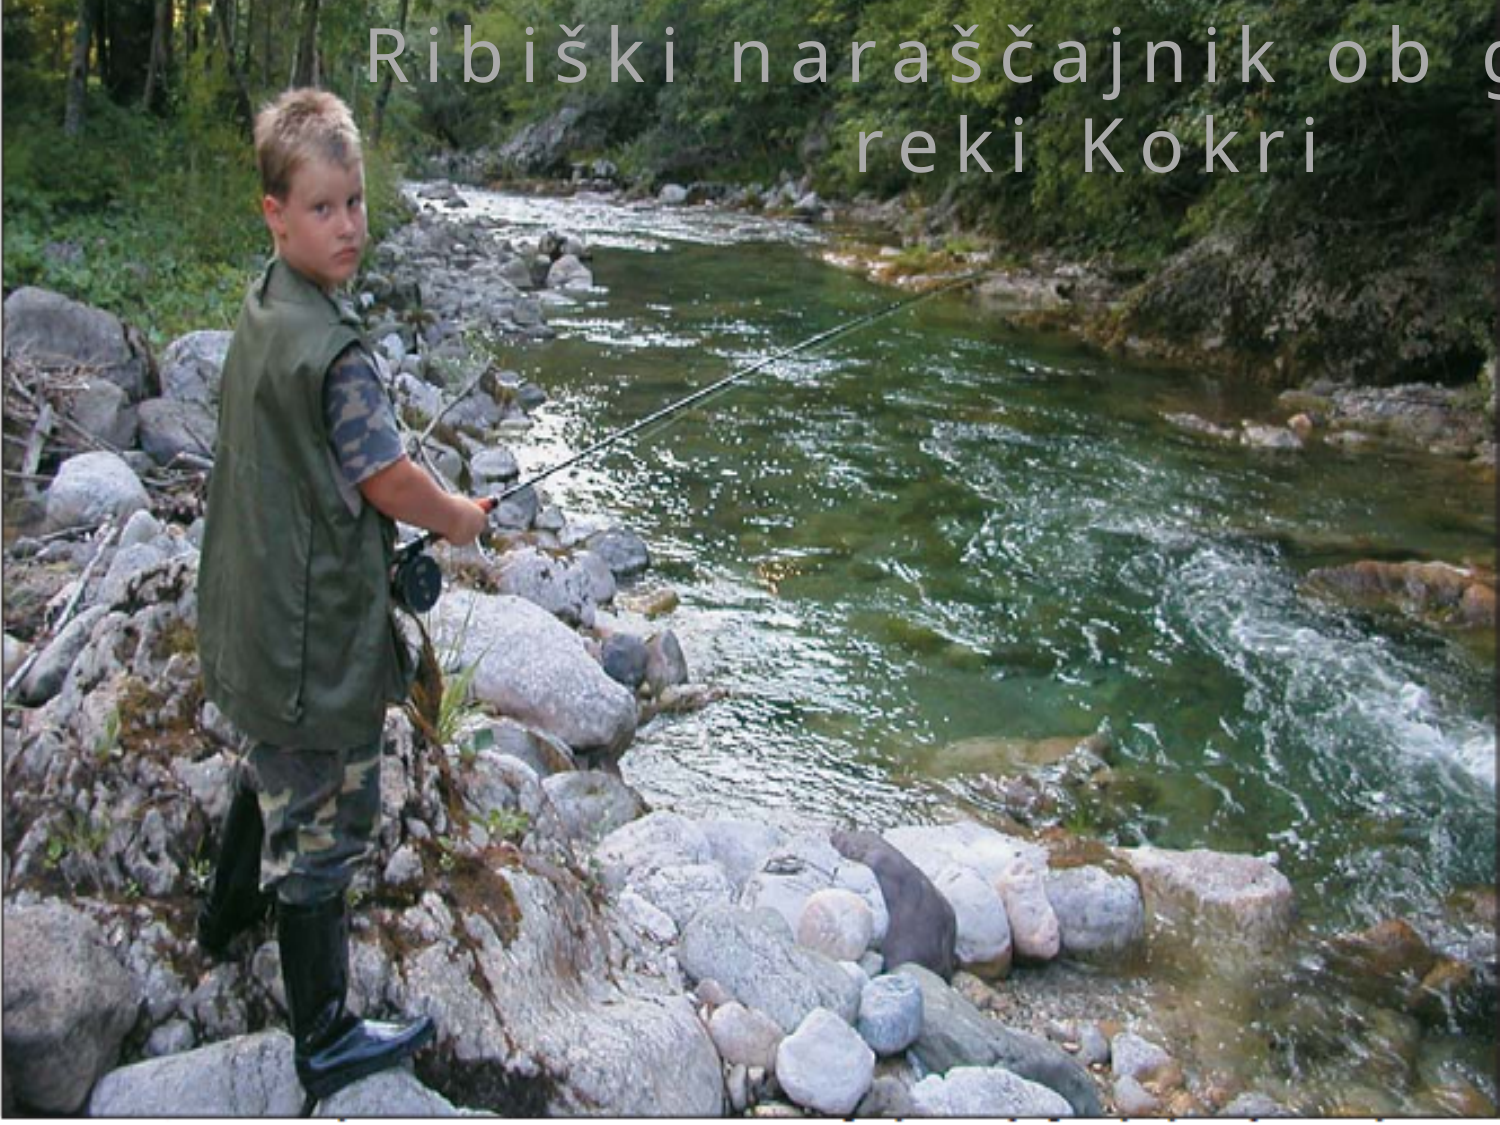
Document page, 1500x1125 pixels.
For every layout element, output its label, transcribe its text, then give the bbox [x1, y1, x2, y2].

picture [0, 0, 1500, 1125]
text_box Ribiški naraščajnik ob gorski reki Kokri [348, 0, 1500, 173]
